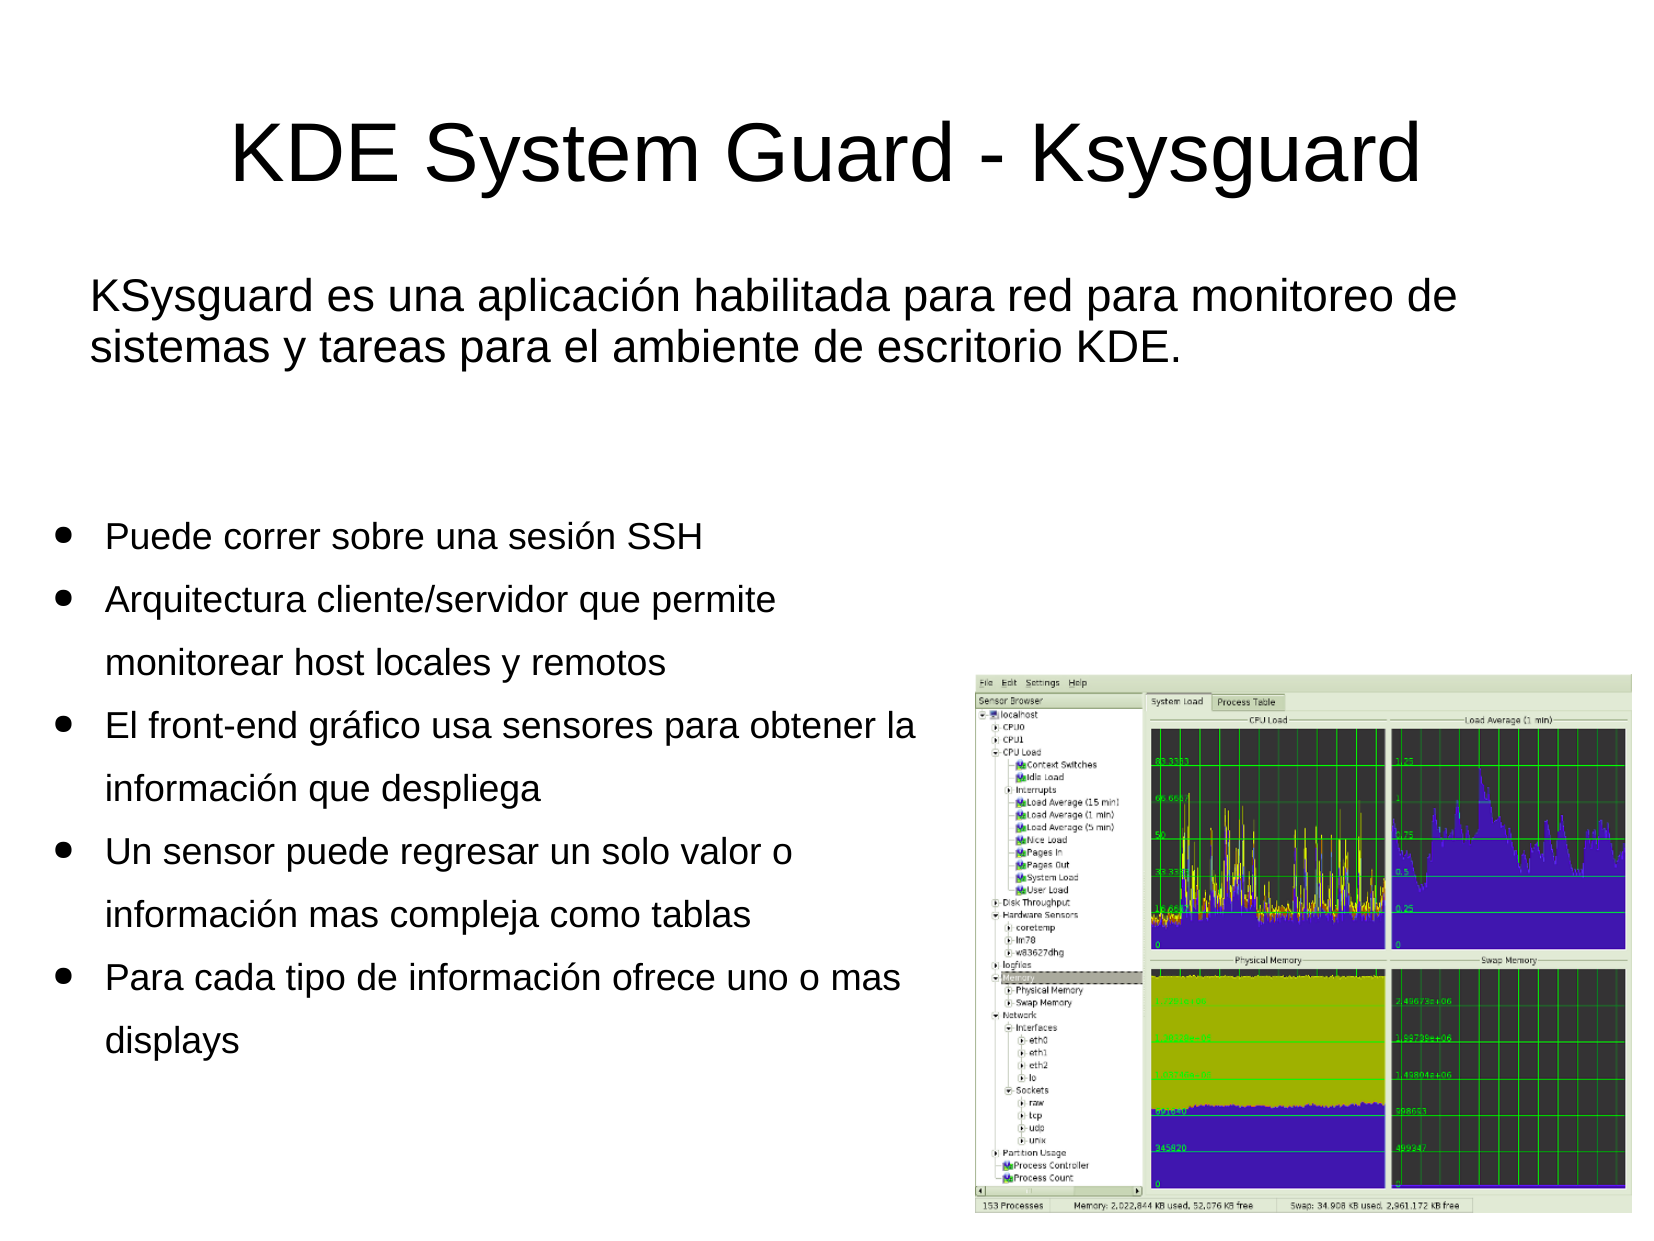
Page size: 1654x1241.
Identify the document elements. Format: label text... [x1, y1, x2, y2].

text_box KSysguard es una aplicación habilitada para red para monitoreo de sistemas y tareas para el ambiente de escritorio KDE. [75, 262, 1501, 380]
picture [975, 674, 1632, 1213]
text_box Puede correr sobre una sesión SSH Arquitectura cliente/servidor que permite monitorear host locales y remotos El front-end gráfico usa sensores para obtener la información que despliega Un sensor puede regresar un solo valor o información mas compleja como tablas Para cada tipo de información ofrece uno o mas displays [37, 487, 938, 1048]
title KDE System Guard - Ksysguard [82, 49, 1571, 257]
